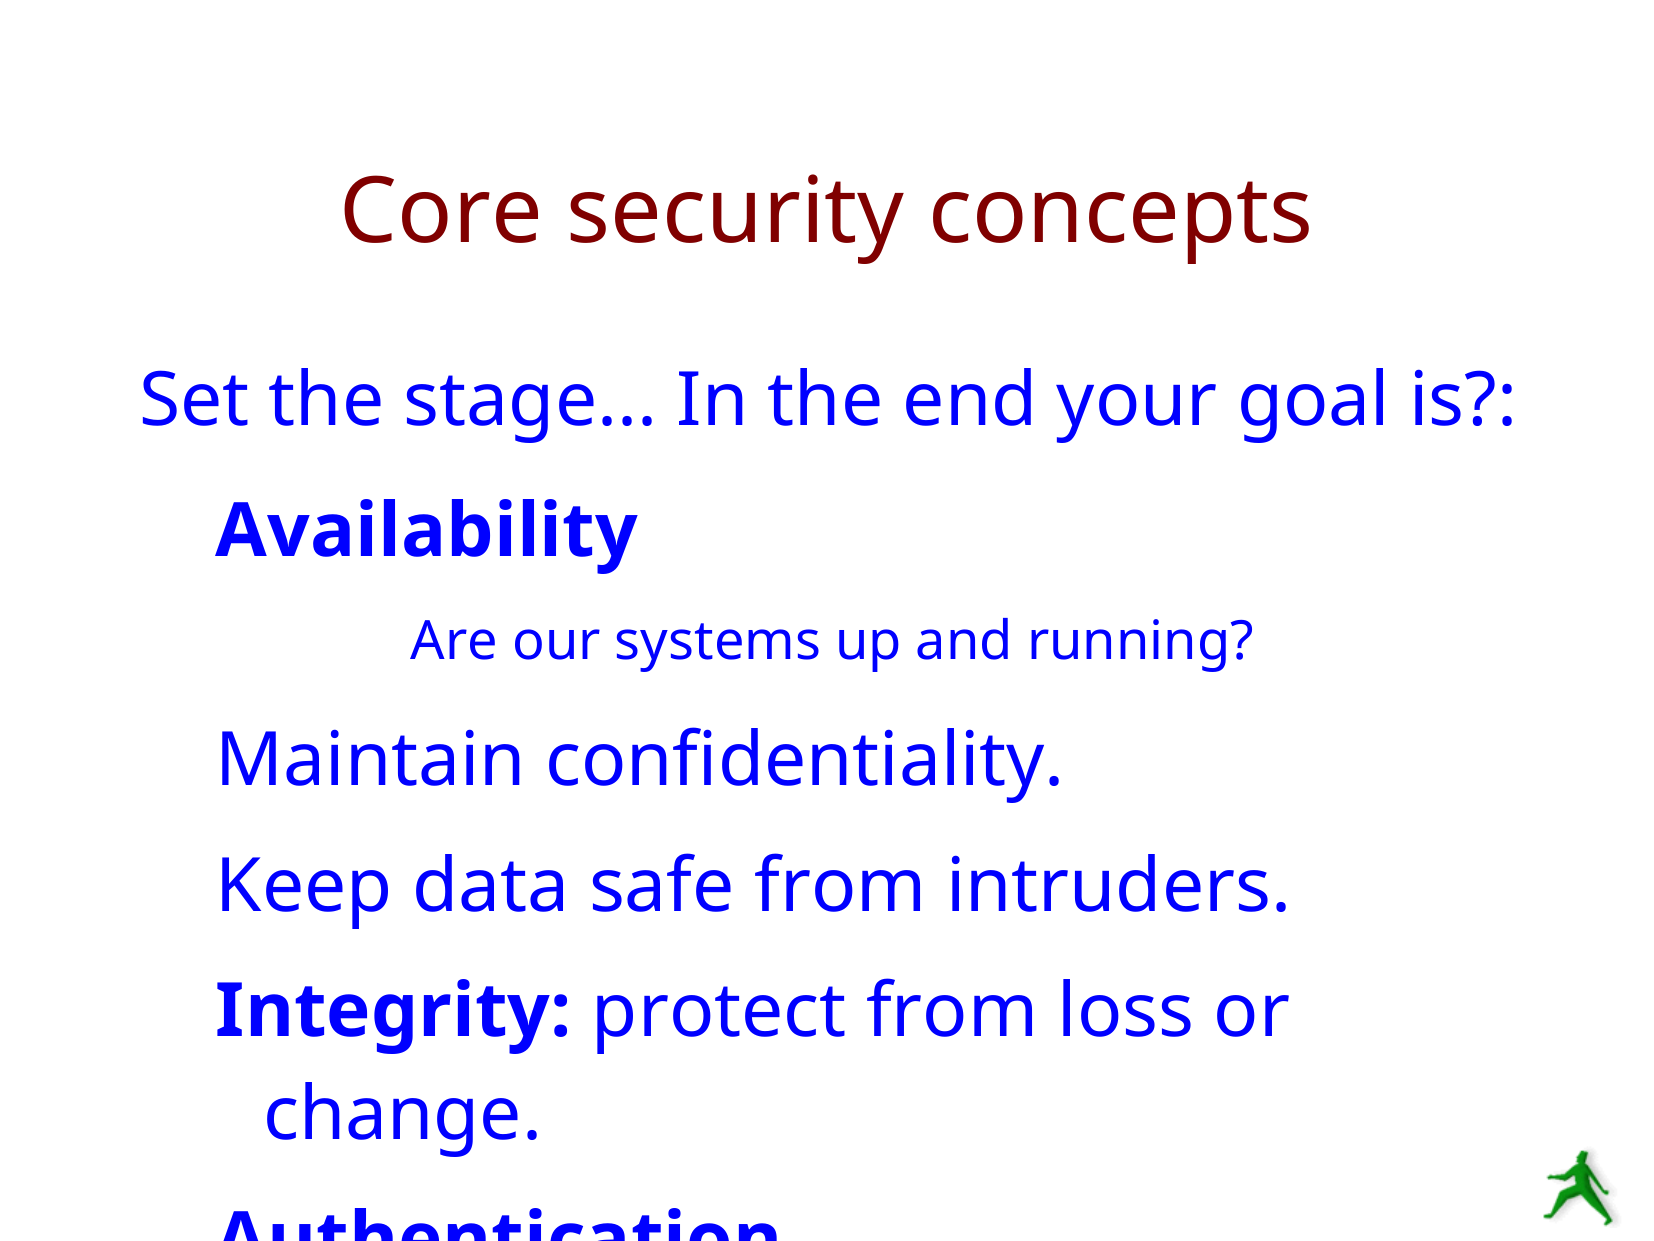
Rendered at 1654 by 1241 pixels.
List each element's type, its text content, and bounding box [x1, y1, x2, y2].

list Set the stage... In the end your goal is?: Availability Are our systems up and running? Maintain confidentiality. Keep data safe from intruders. Integrity: protect from loss or change. Authentication Is this person who they claim to be? Is this person allowed access? [121, 344, 1560, 1224]
title Core security concepts [121, 102, 1533, 311]
picture [1541, 1135, 1633, 1228]
